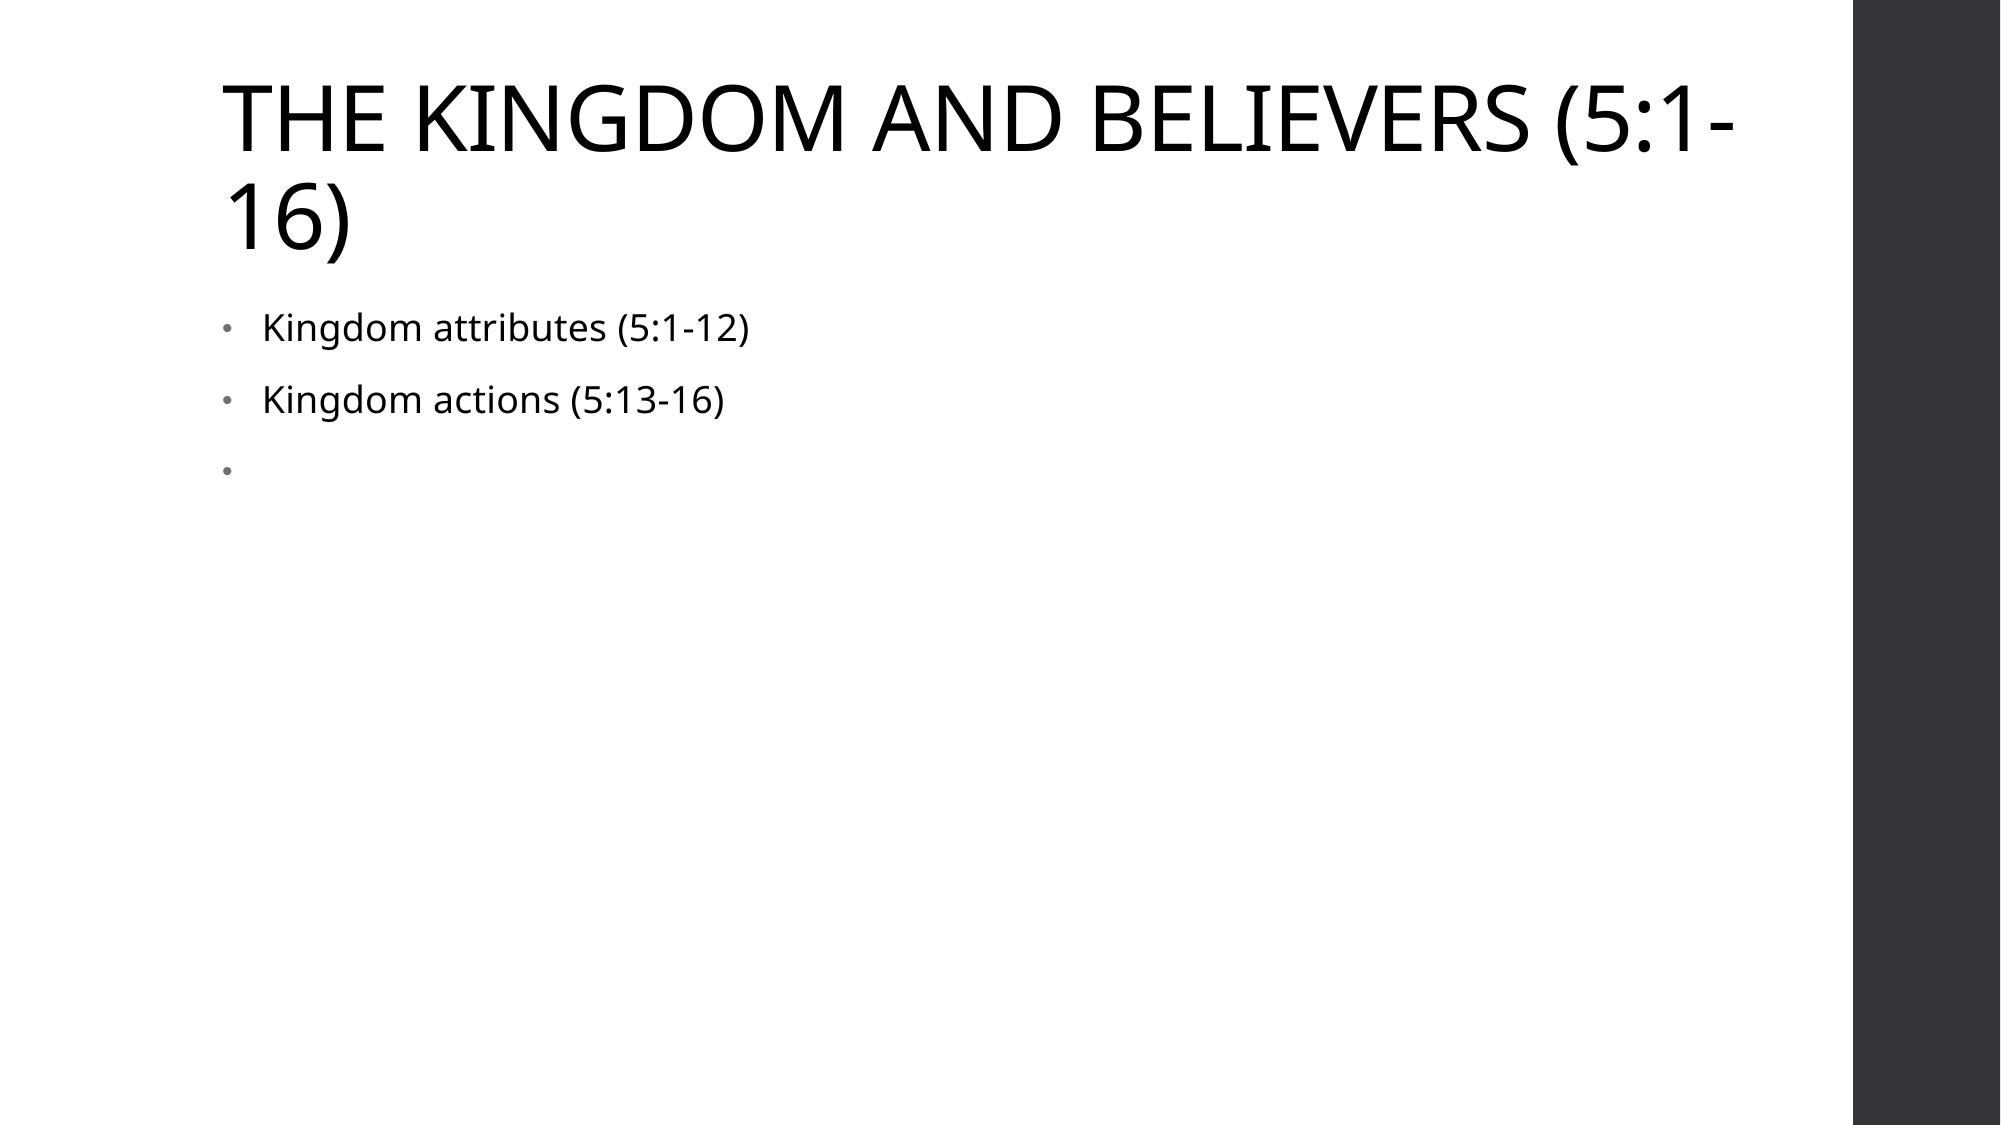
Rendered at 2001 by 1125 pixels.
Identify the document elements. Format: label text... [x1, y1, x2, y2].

title THE KINGDOM AND BELIEVERS (5:1-16) [206, 60, 1797, 278]
list Kingdom attributes (5:1-12) Kingdom actions (5:13-16) [206, 299, 1617, 1014]
